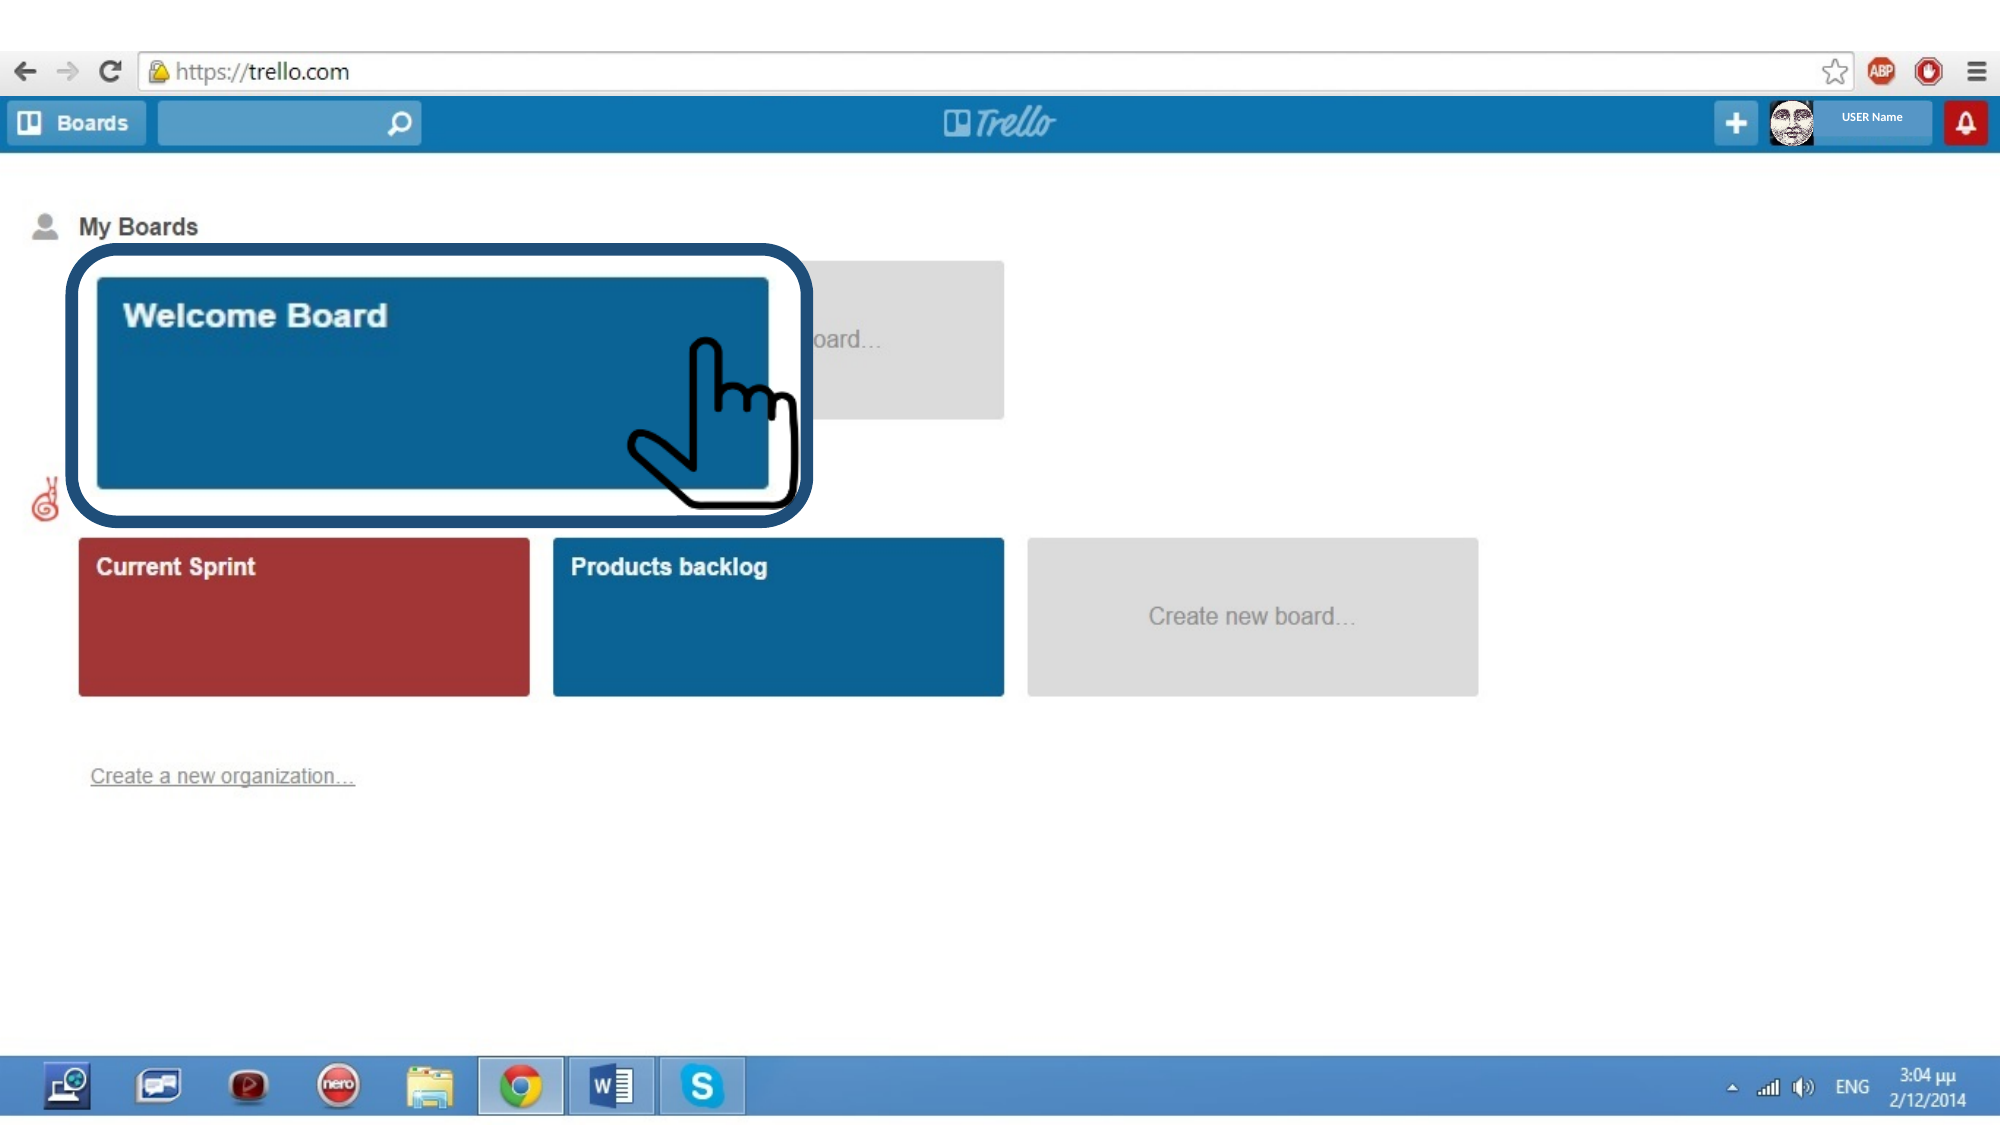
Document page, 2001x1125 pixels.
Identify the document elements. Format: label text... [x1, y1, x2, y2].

text_box [71, 249, 807, 522]
picture [0, 51, 2000, 1125]
text_box USER Name [1813, 101, 1932, 137]
